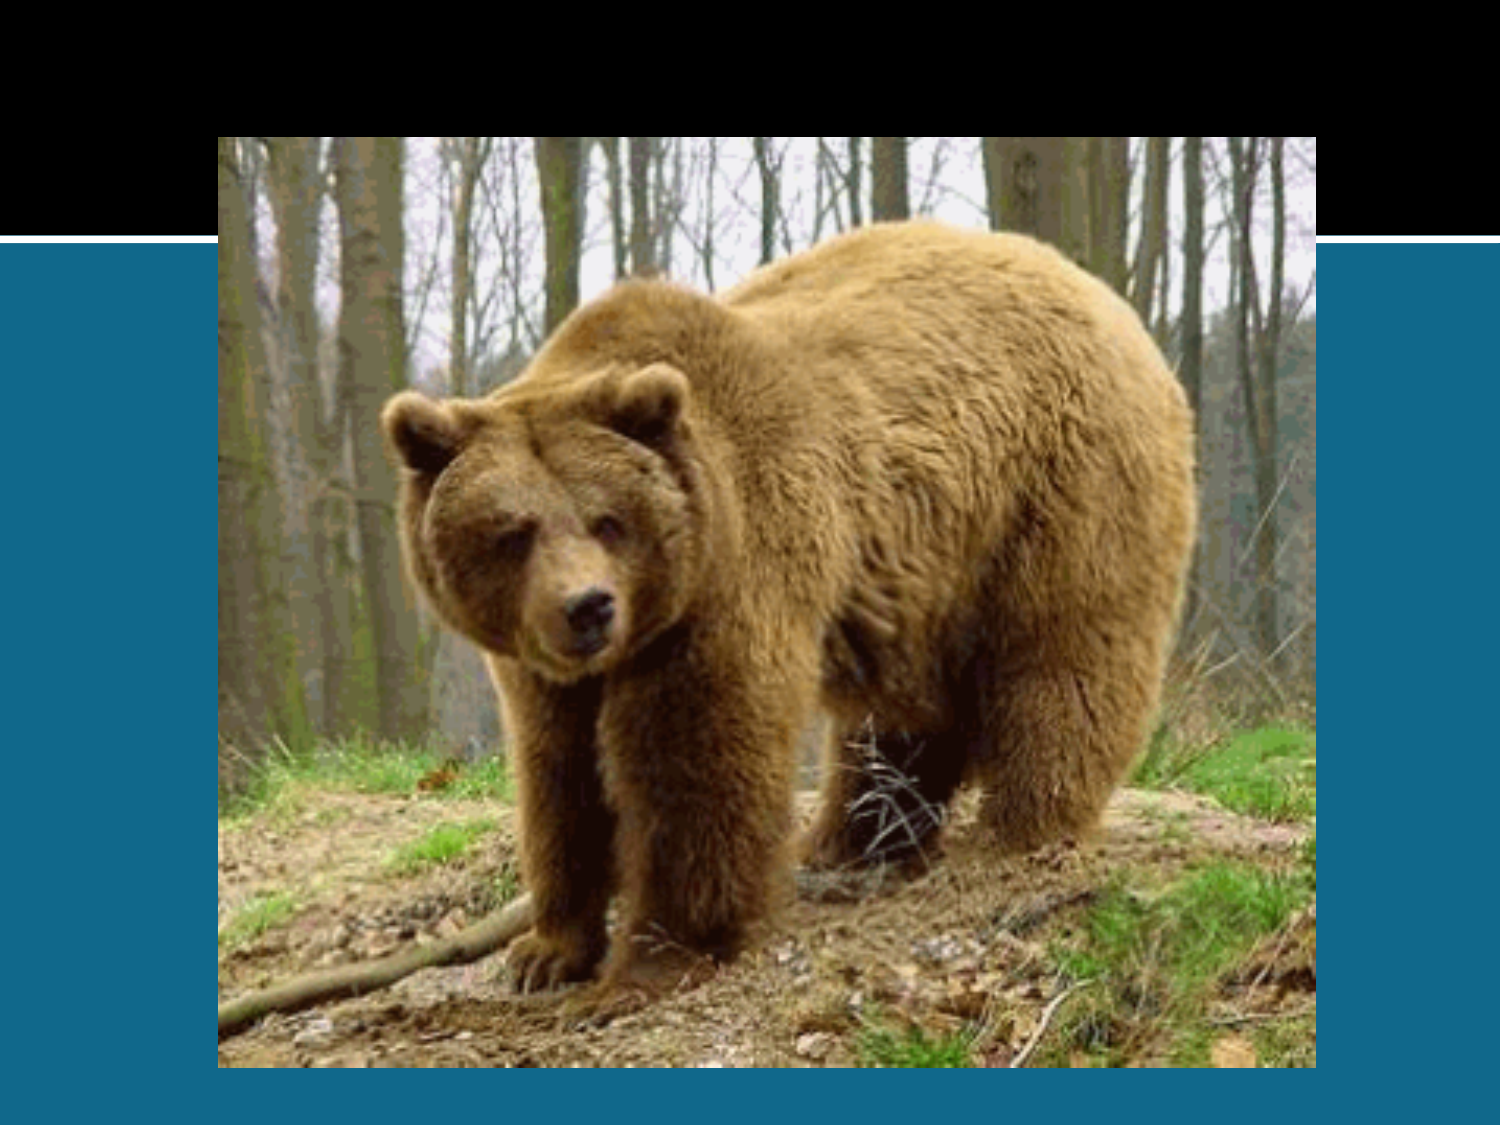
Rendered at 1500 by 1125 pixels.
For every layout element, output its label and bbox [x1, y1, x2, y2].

picture [218, 137, 1316, 1068]
